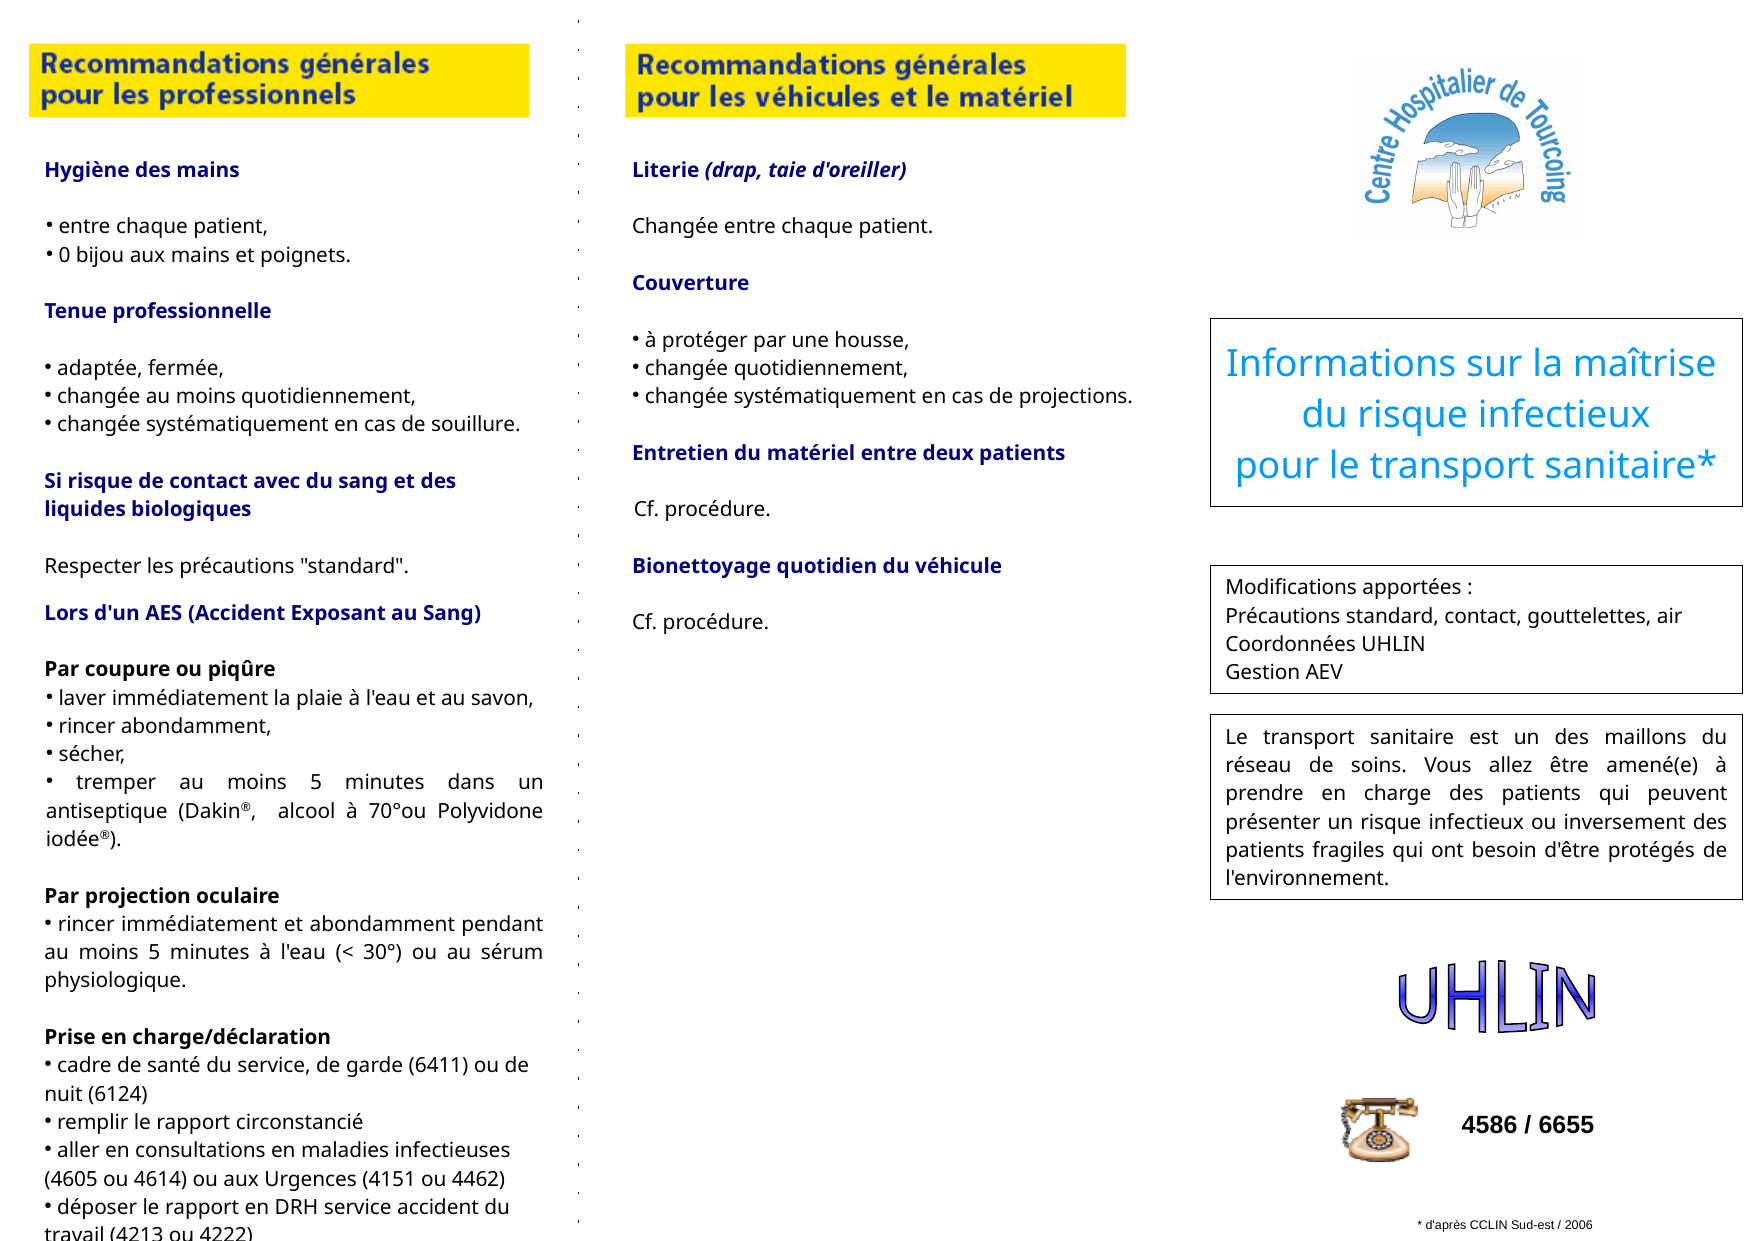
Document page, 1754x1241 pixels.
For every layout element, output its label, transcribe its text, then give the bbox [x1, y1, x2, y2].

picture [1358, 58, 1580, 237]
text_box UHLIN [1448, 961, 1486, 1033]
text_box 4586 / 6655 [1446, 1103, 1626, 1152]
text_box * d'après CCLIN Sud-est / 2006 [1358, 1210, 1652, 1241]
text_box Le transport sanitaire est un des maillons du réseau de soins. Vous allez être amené(e) à prendre en charge des patients qui peuvent présenter un risque infectieux ou inversement des patients fragiles qui ont besoin d'être protégés de l'environnement. [1210, 714, 1743, 855]
text_box UHLIN [1556, 967, 1595, 1027]
picture [624, 41, 1126, 117]
text_box Modifications apportées : Précautions standard, contact, gouttelettes, air Coordonnées UHLIN Gestion AEV [1210, 565, 1743, 680]
text_box Hygiène des mains entre chaque patient, 0 bijou aux mains et poignets. Tenue professionnelle adaptée, fermée, changée au moins quotidiennement, changée systématiquement en cas de souillure. Si risque de contact avec du sang et des liquides biologiques Respecter les précautions "standard". [29, 147, 559, 538]
text_box UHLIN [1530, 962, 1548, 1031]
text_box Lors d'un AES (Accident Exposant au Sang) Par coupure ou piqûre laver immédiatement la plaie à l'eau et au savon, rincer abondamment, sécher, tremper au moins 5 minutes dans un antiseptique (Dakin®, alcool à 70°ou Polyvidone iodée®). Par projection oculaire rincer immédiatement et abondamment pendant au moins 5 minutes à l'eau (< 30°) ou au sérum physiologique. Prise en charge/déclaration cadre de santé du service, de garde (6411) ou de nuit (6124) remplir le rapport circonstancié aller en consultations en maladies infectieuses (4605 ou 4614) ou aux Urgences (4151 ou 4462) déposer le rapport en DRH service accident du travail (4213 ou 4222) avoir un suivi par le service santé au travail (4084 ou 4082) Cf. procédure « Prendre en charge un AEV » [29, 590, 559, 1241]
text_box UHLIN [1498, 960, 1526, 1033]
picture [29, 41, 531, 119]
text_box Informations sur la maîtrise du risque infectieux pour le transport sanitaire* [1210, 318, 1743, 507]
picture [1341, 1092, 1418, 1165]
text_box Literie (drap, taie d'oreiller) Changée entre chaque patient. Couverture à protéger par une housse, changée quotidiennement, changée systématiquement en cas de projections. Entretien du matériel entre deux patients Cf. procédure. Bionettoyage quotidien du véhicule Cf. procédure. [617, 147, 1149, 648]
text_box UHLIN [1399, 967, 1436, 1024]
